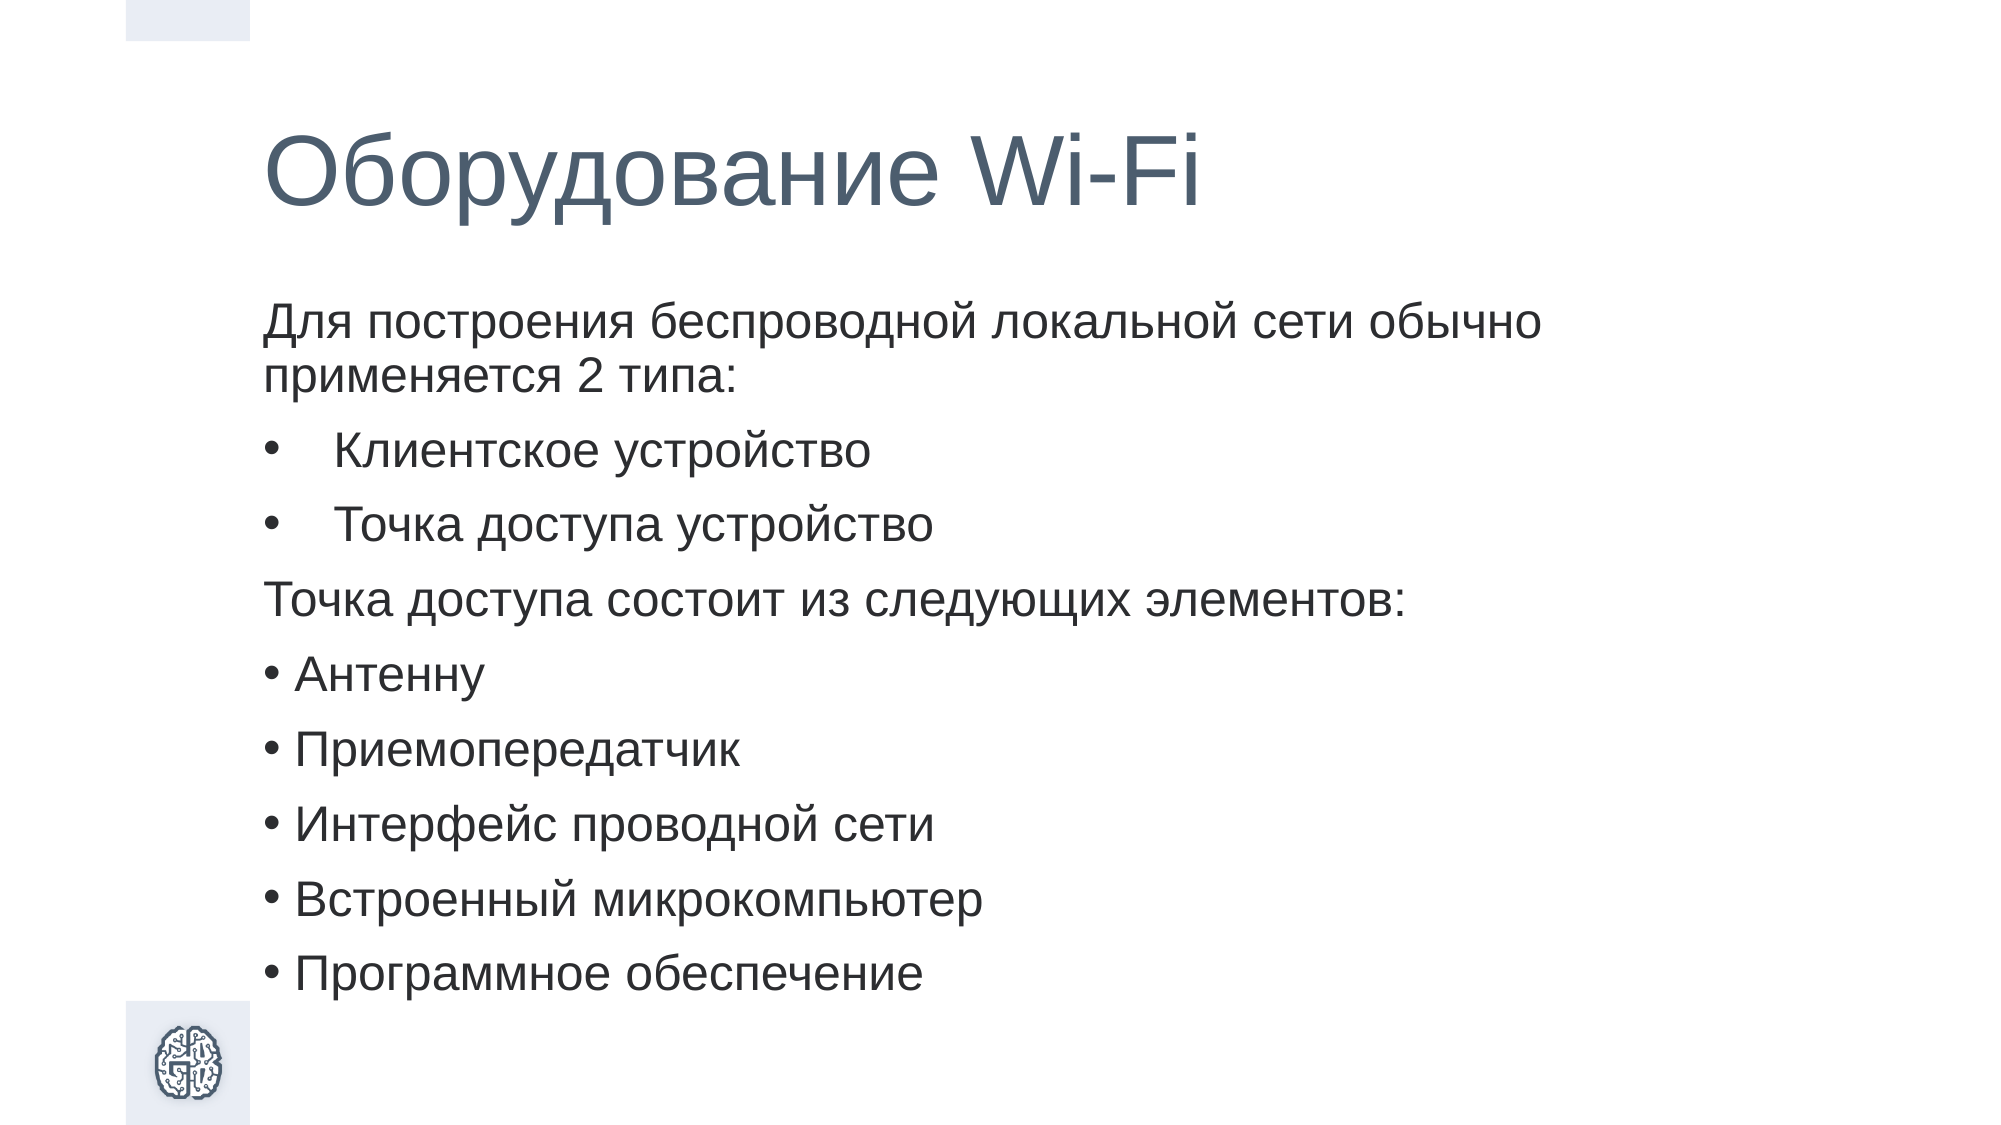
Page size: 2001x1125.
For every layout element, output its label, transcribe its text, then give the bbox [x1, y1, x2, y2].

picture [144, 1016, 232, 1110]
list Для построения беспроводной локальной сети обычно применяется 2 типа: Клиентское устройство Точка доступа устройство Точка доступа состоит из следующих элементов: Антенну Приемопередатчик Интерфейс проводной сети Встроенный микрокомпьютер Программное обеспечение [248, 431, 1752, 941]
title Оборудование Wi-Fi [248, 49, 1752, 297]
